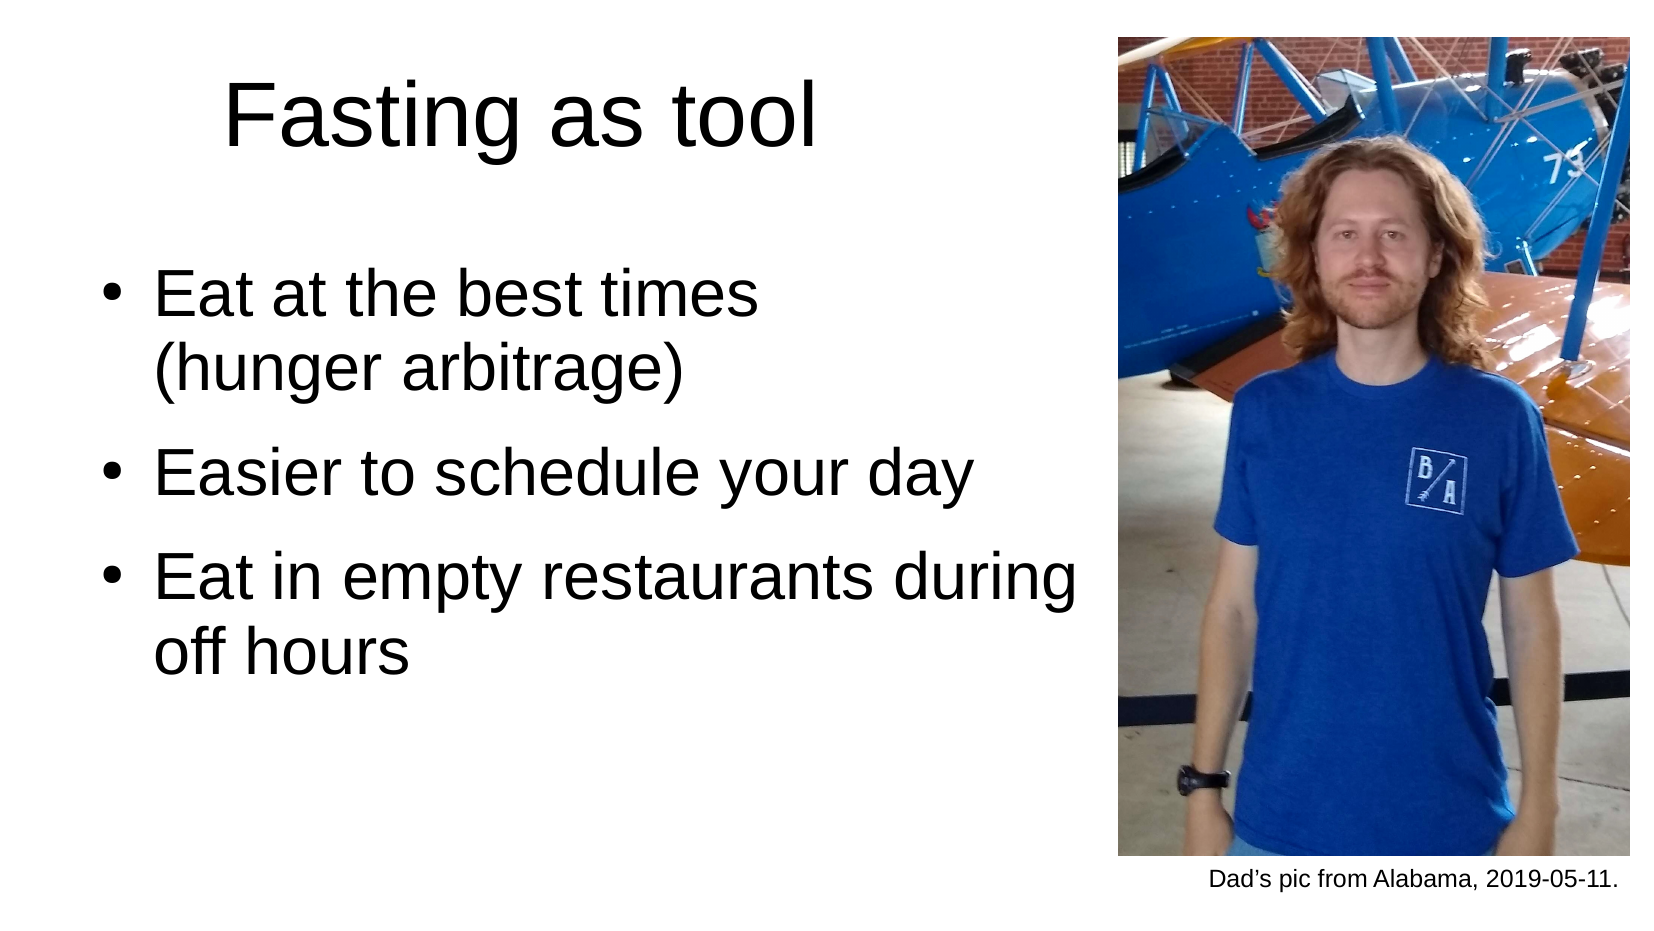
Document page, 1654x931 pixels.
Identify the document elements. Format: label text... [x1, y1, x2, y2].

list Eat at the best times (hunger arbitrage) Easier to schedule your day Eat in empty restaurants during off hours [82, 255, 1081, 796]
title Fasting as tool [82, 37, 961, 193]
picture [1118, 37, 1630, 856]
text_box Dad’s pic from Alabama, 2019-05-11. [1193, 857, 1636, 901]
